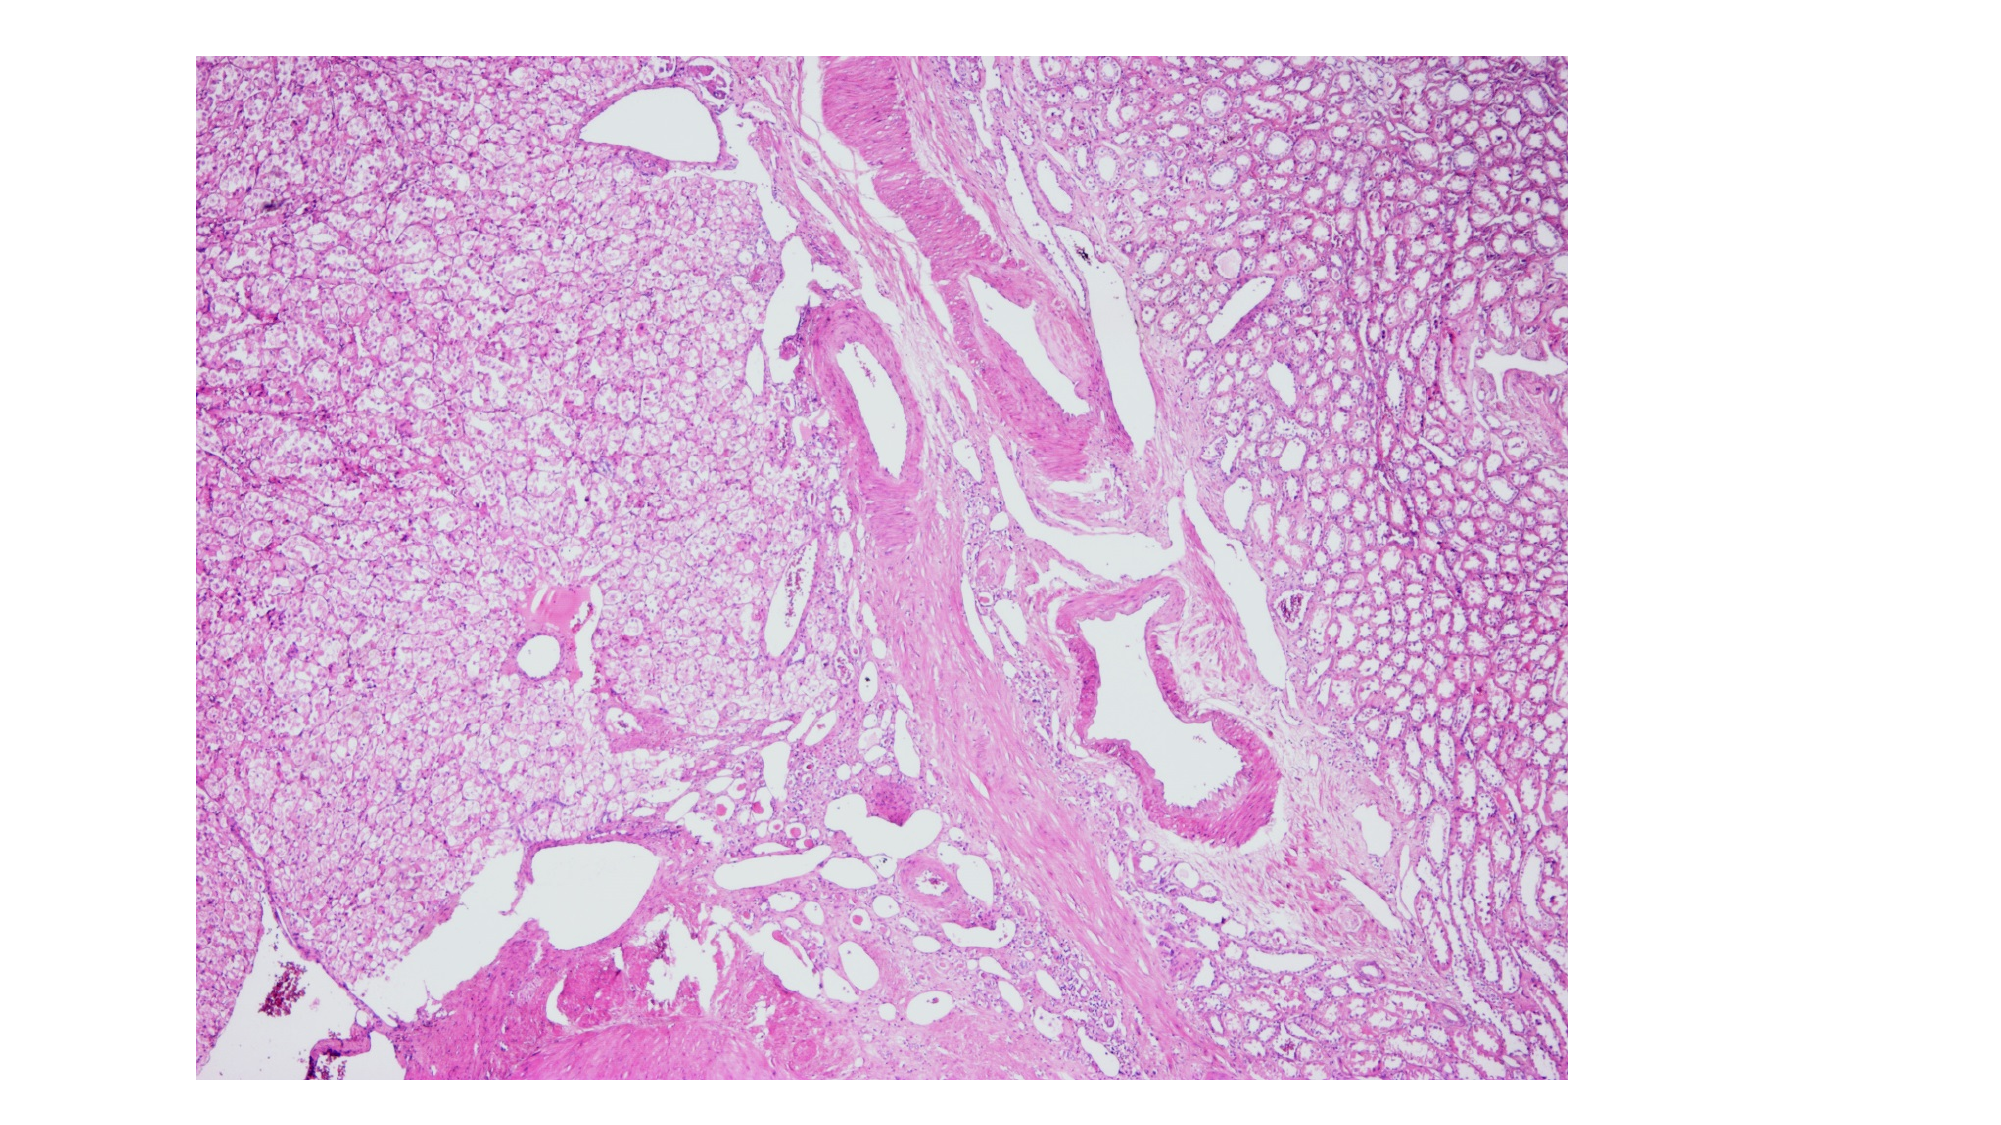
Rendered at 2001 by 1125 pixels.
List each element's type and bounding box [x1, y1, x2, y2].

picture [196, 56, 1568, 1081]
